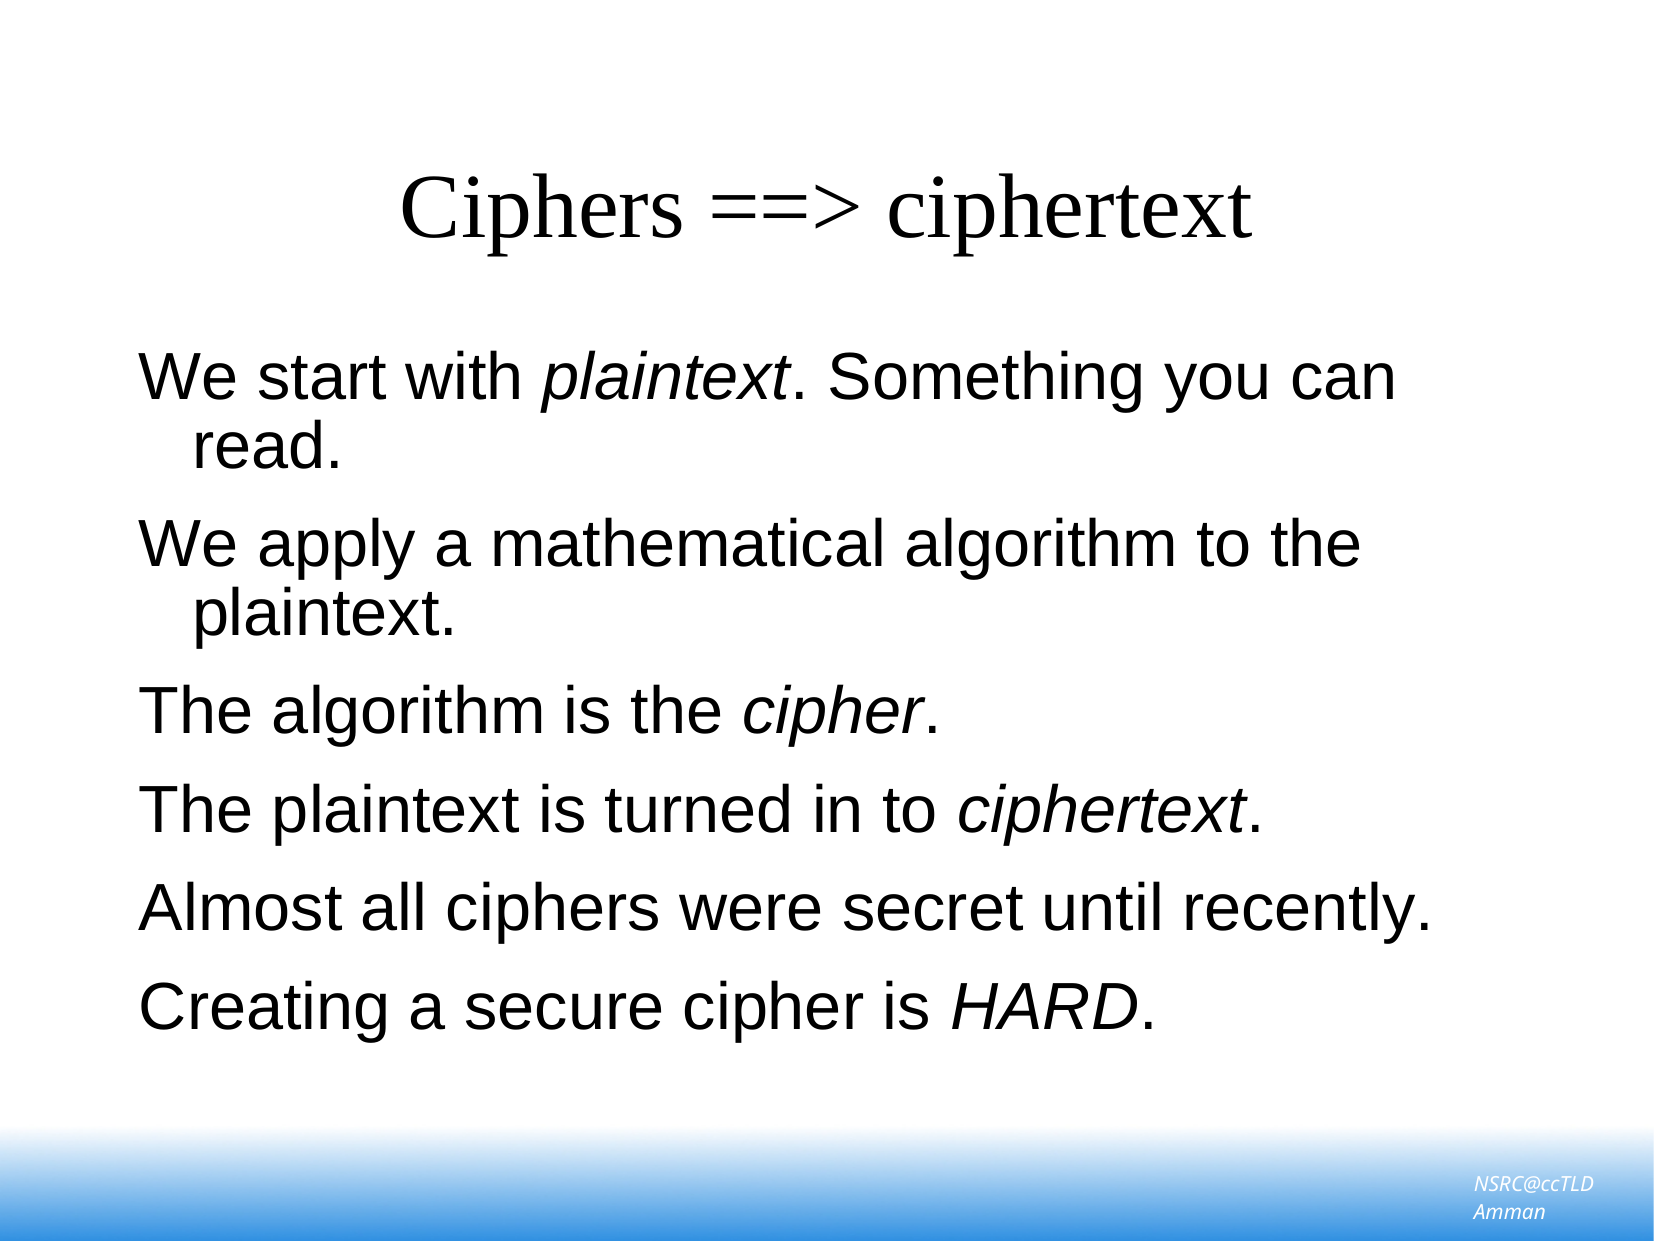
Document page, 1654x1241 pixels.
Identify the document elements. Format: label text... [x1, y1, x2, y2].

title Ciphers ==> ciphertext [121, 102, 1534, 310]
list We start with plaintext. Something you can read. We apply a mathematical algorithm to the plaintext. The algorithm is the cipher. The plaintext is turned in to ciphertext. Almost all ciphers were secret until recently. Creating a secure cipher is HARD. [121, 344, 1534, 1127]
picture [0, 1124, 1654, 1241]
